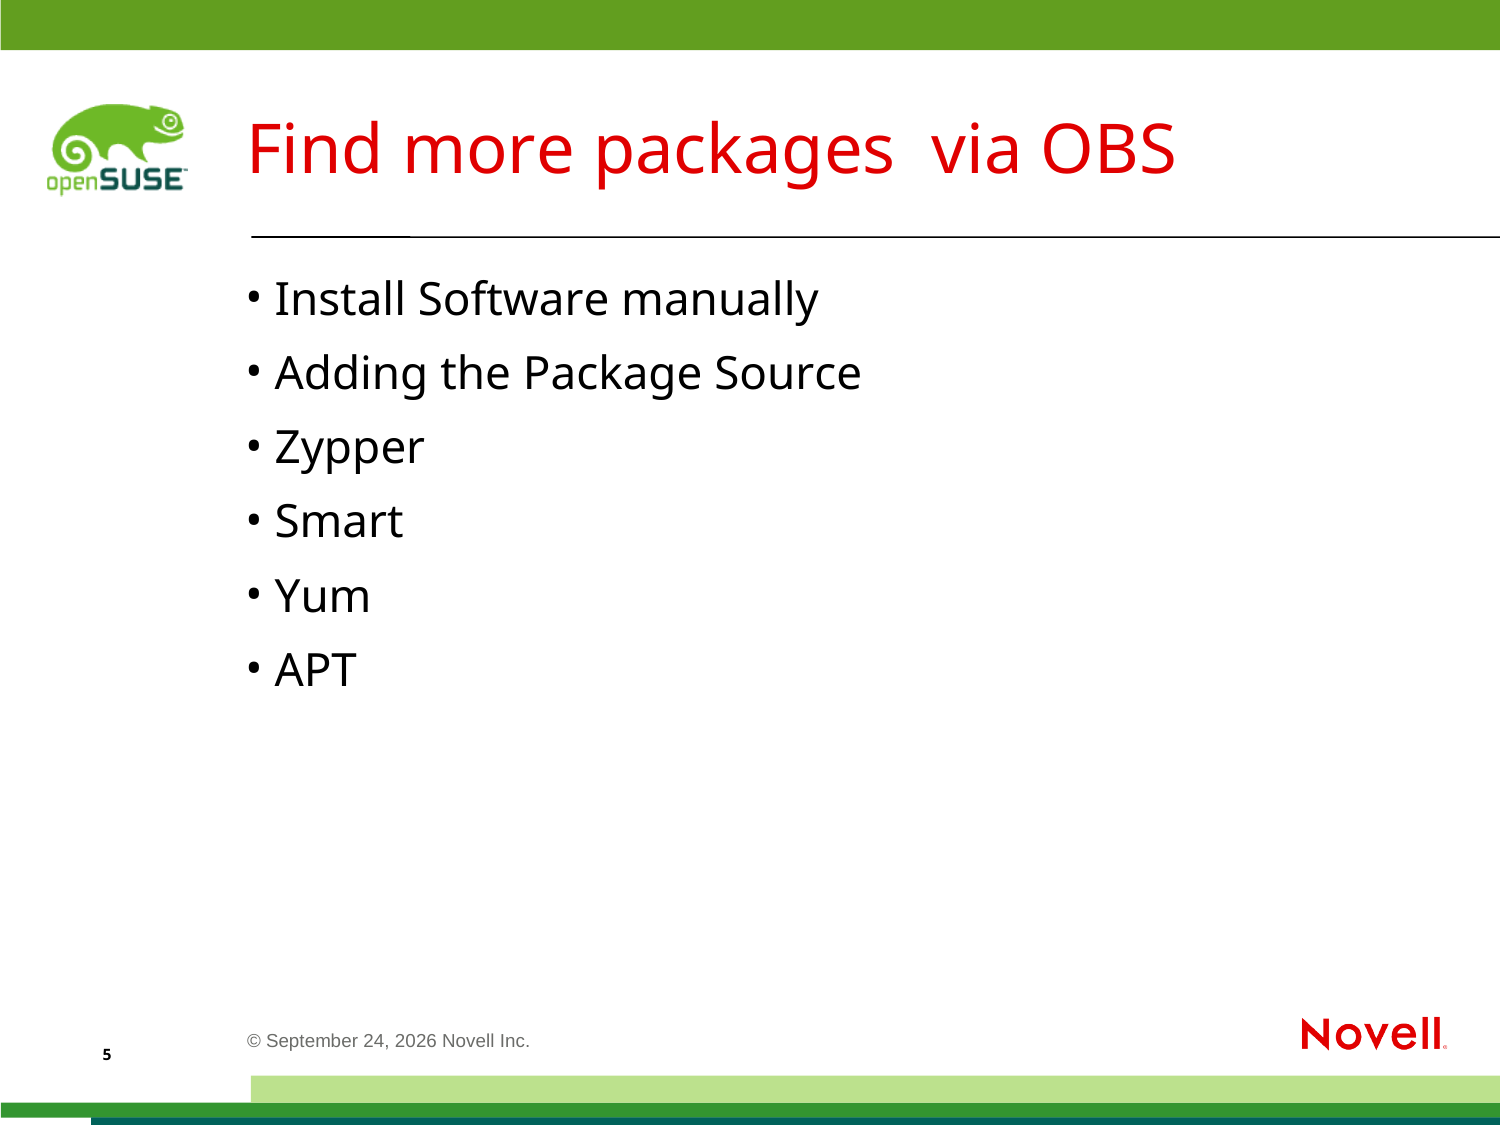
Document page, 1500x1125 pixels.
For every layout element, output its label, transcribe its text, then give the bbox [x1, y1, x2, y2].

picture [1295, 1011, 1453, 1056]
title Find more packages via OBS [246, 55, 1409, 244]
picture [47, 104, 188, 197]
list Install Software manually Adding the Package Source Zypper Smart Yum APT [245, 267, 1458, 707]
